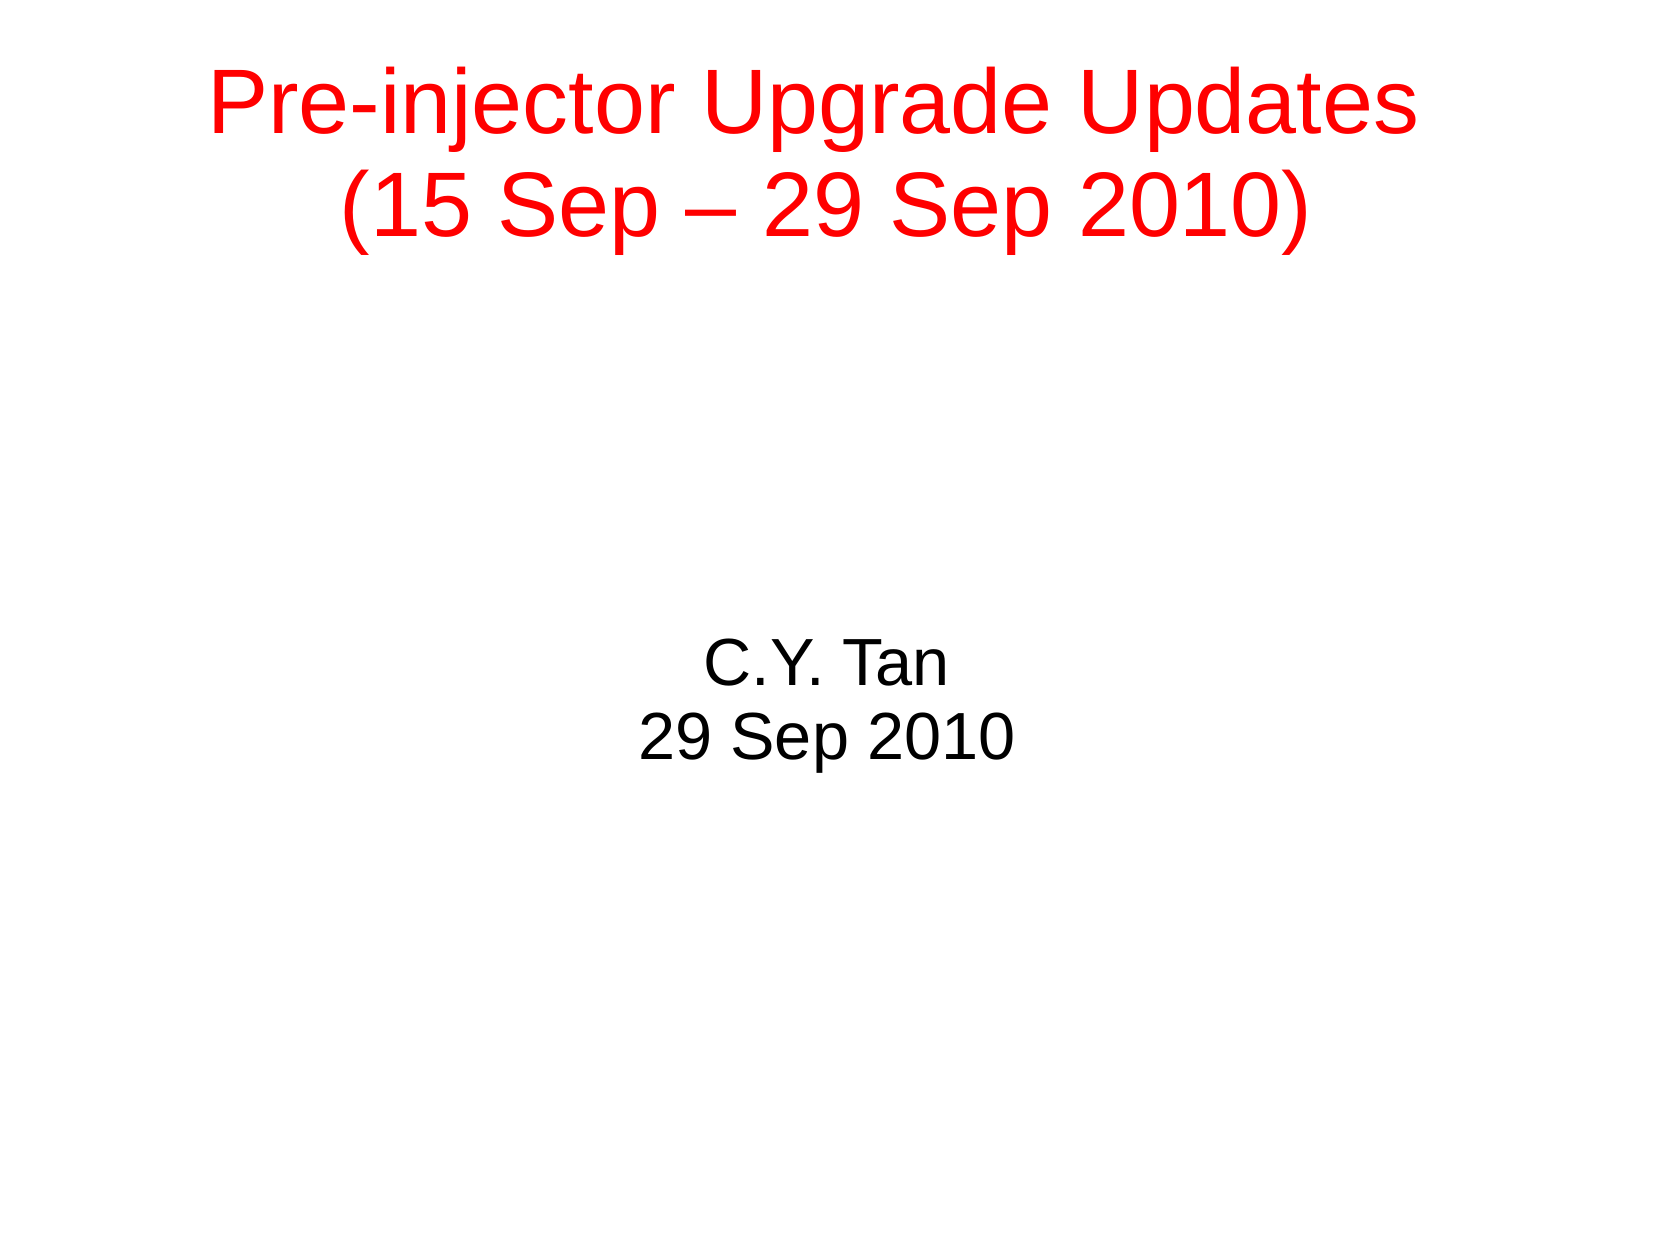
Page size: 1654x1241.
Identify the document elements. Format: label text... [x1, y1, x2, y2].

title Pre-injector Upgrade Updates (15 Sep – 29 Sep 2010) [82, 50, 1571, 256]
subtitle C.Y. Tan 29 Sep 2010 [82, 297, 1571, 1102]
